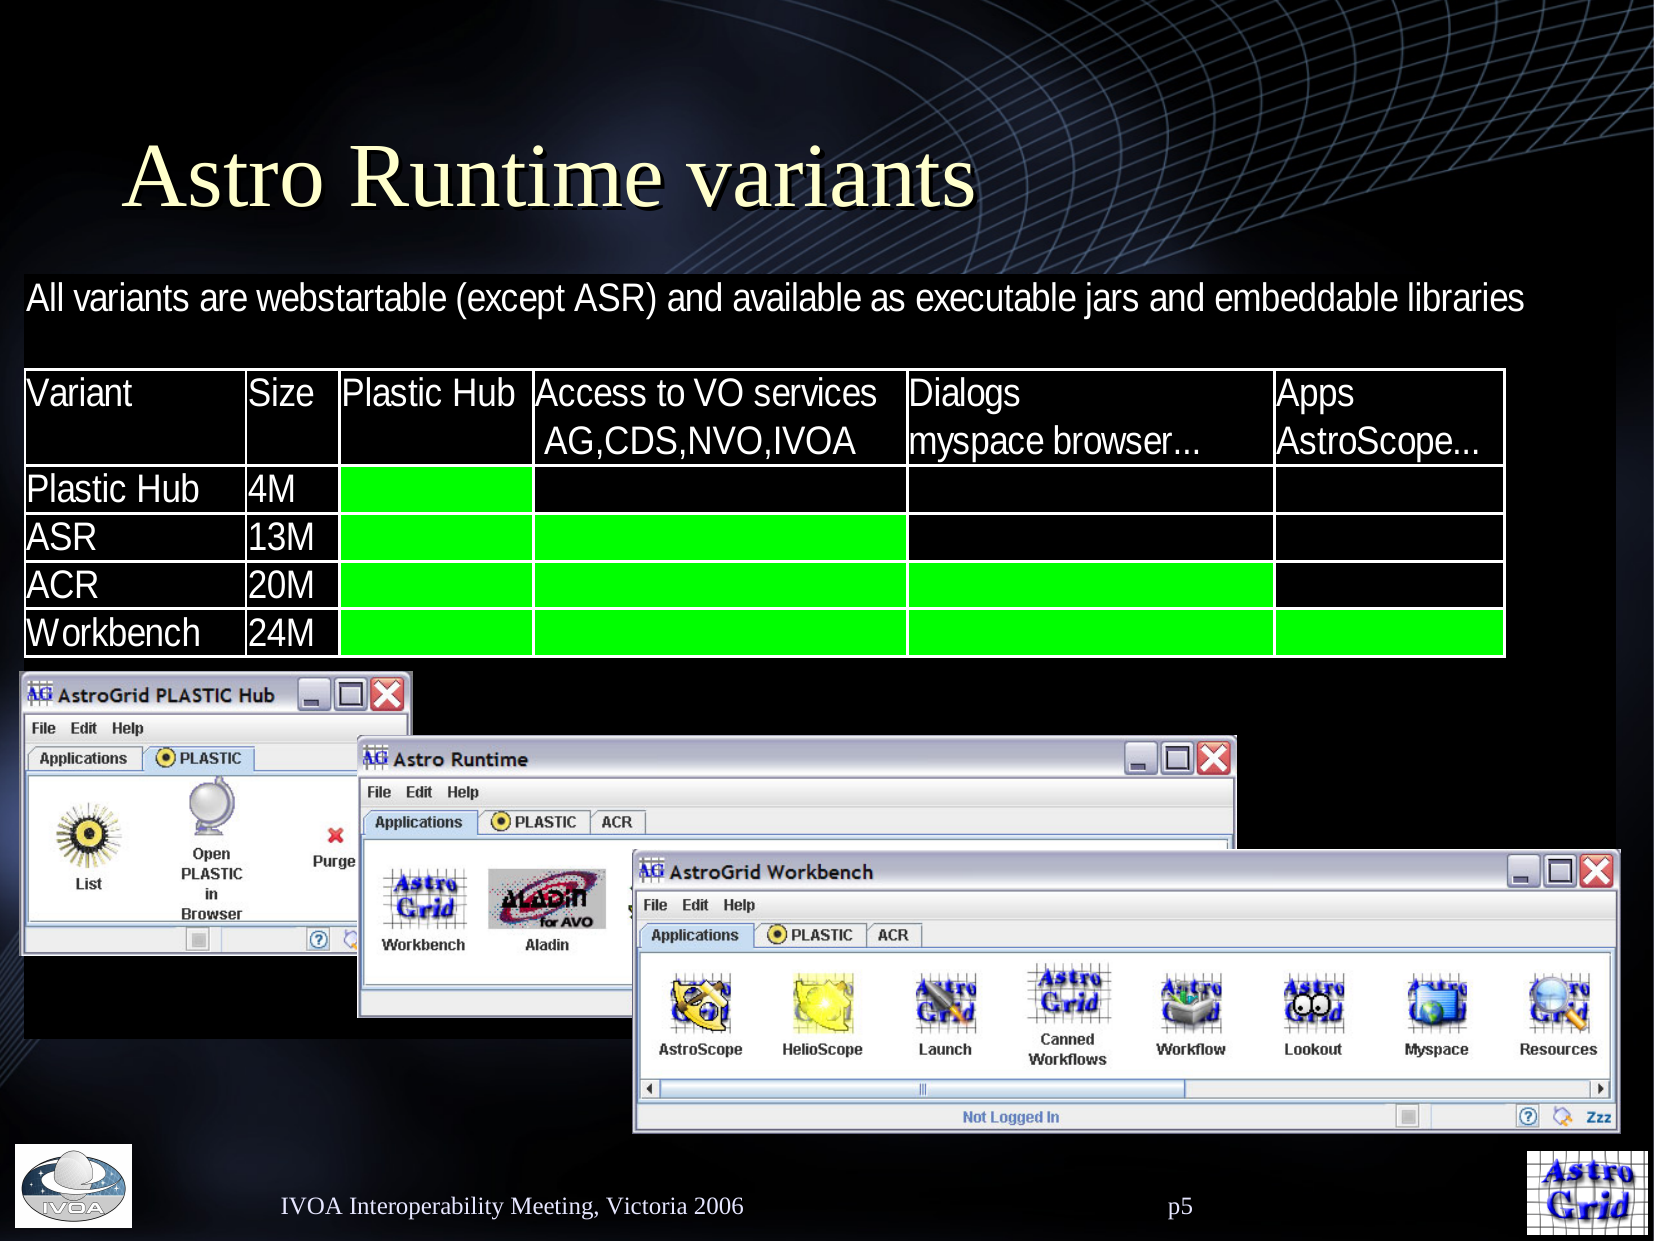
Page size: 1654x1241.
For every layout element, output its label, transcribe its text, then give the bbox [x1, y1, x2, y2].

picture [0, 0, 1654, 1241]
title Astro Runtime variants [121, 71, 1534, 273]
chart [22, 956, 632, 1042]
chart [22, 273, 1619, 849]
